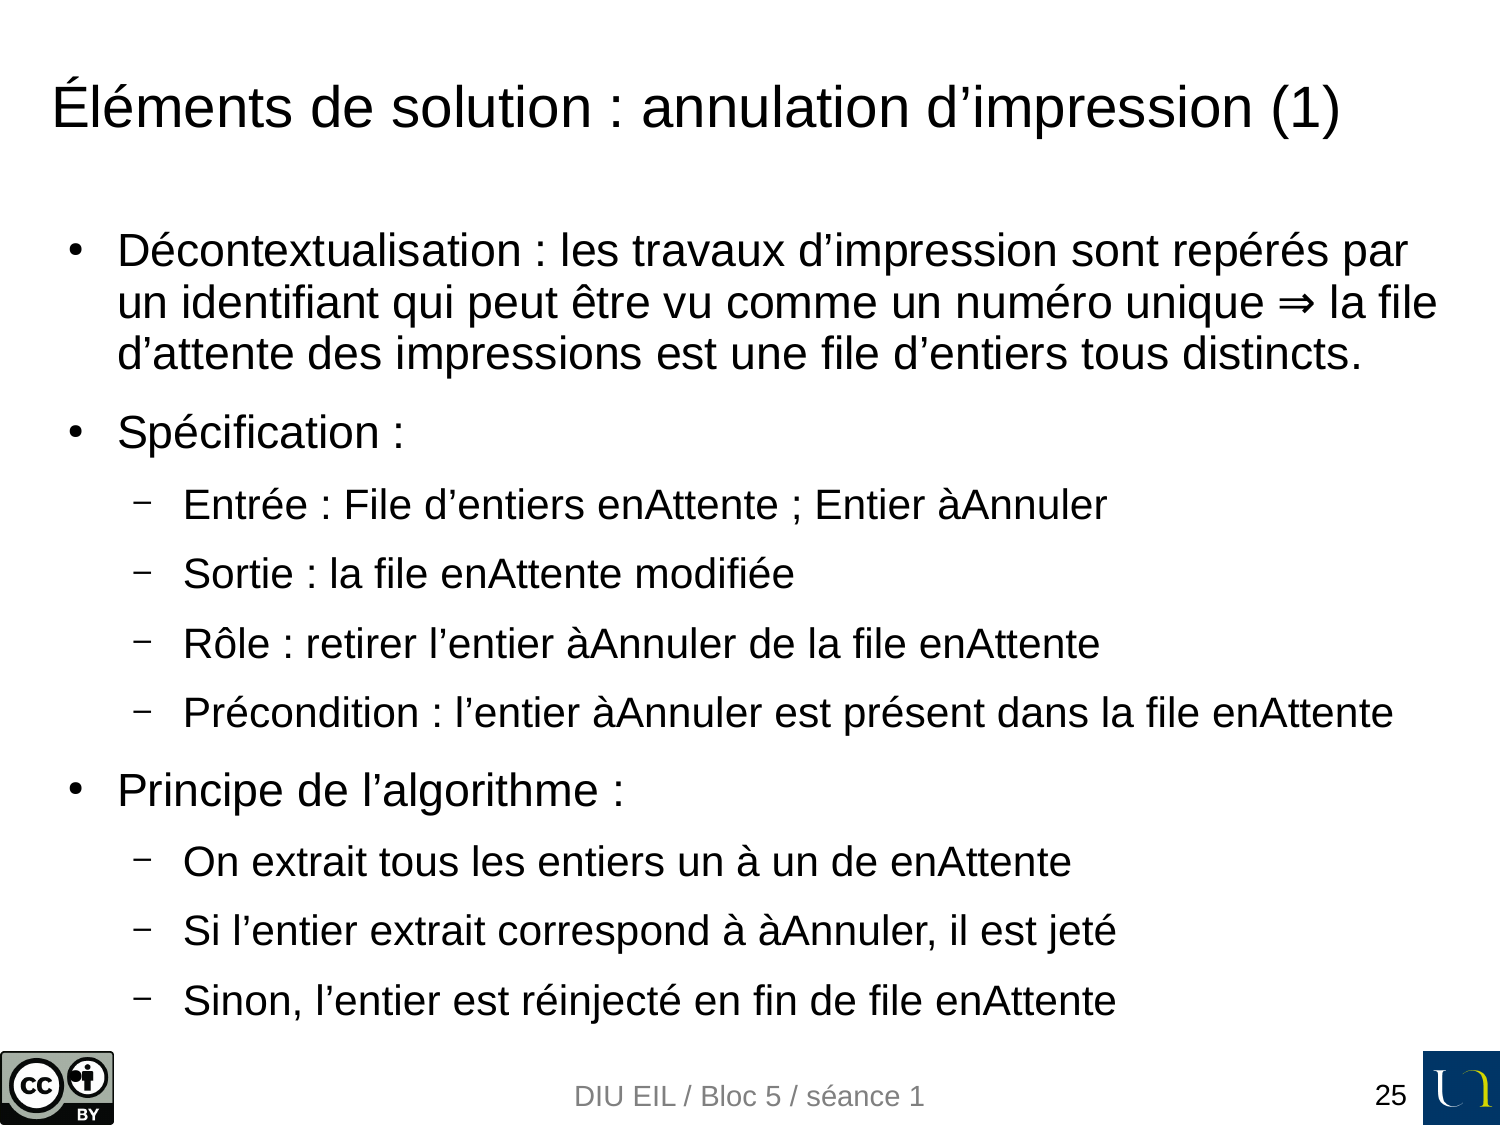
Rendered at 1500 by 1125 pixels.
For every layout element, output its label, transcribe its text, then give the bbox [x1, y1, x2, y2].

picture [1417, 1051, 1500, 1125]
title Éléments de solution : annulation d’impression (1) [51, 44, 1449, 170]
picture [0, 1051, 114, 1125]
list Décontextualisation : les travaux d’impression sont repérés par un identifiant qui peut être vu comme un numéro unique ⇒ la file d’attente des impressions est une file d’entiers tous distincts. Spécification : Entrée : File d’entiers enAttente ; Entier àAnnuler Sortie : la file enAttente modifiée Rôle : retirer l’entier àAnnuler de la file enAttente Précondition : l’entier àAnnuler est présent dans la file enAttente Principe de l’algorithme : On extrait tous les entiers un à un de enAttente Si l’entier extrait correspond à àAnnuler, il est jeté Sinon, l’entier est réinjecté en fin de file enAttente [51, 224, 1449, 1052]
